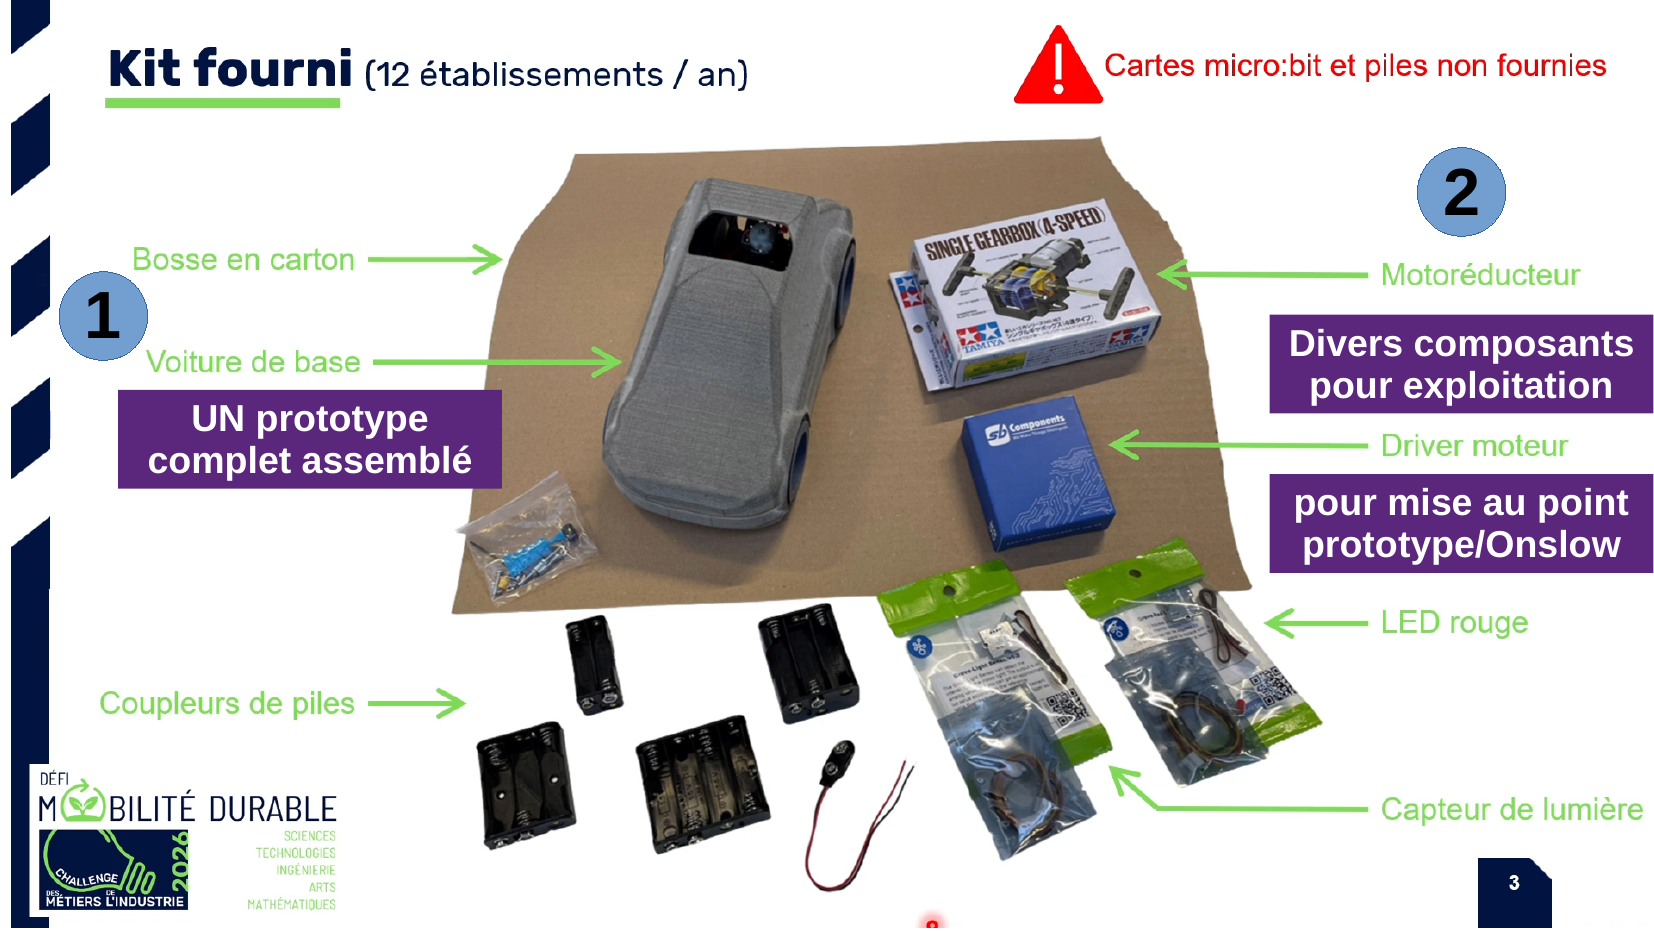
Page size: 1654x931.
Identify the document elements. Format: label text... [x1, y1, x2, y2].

text_box pour mise au point prototype/Onslow [1269, 474, 1654, 573]
text_box UN prototype complet assemblé [118, 389, 502, 489]
text_box 2 [1417, 147, 1506, 237]
text_box Divers composants pour exploitation [1269, 314, 1654, 414]
picture [11, 0, 1654, 929]
text_box 1 [59, 271, 148, 361]
